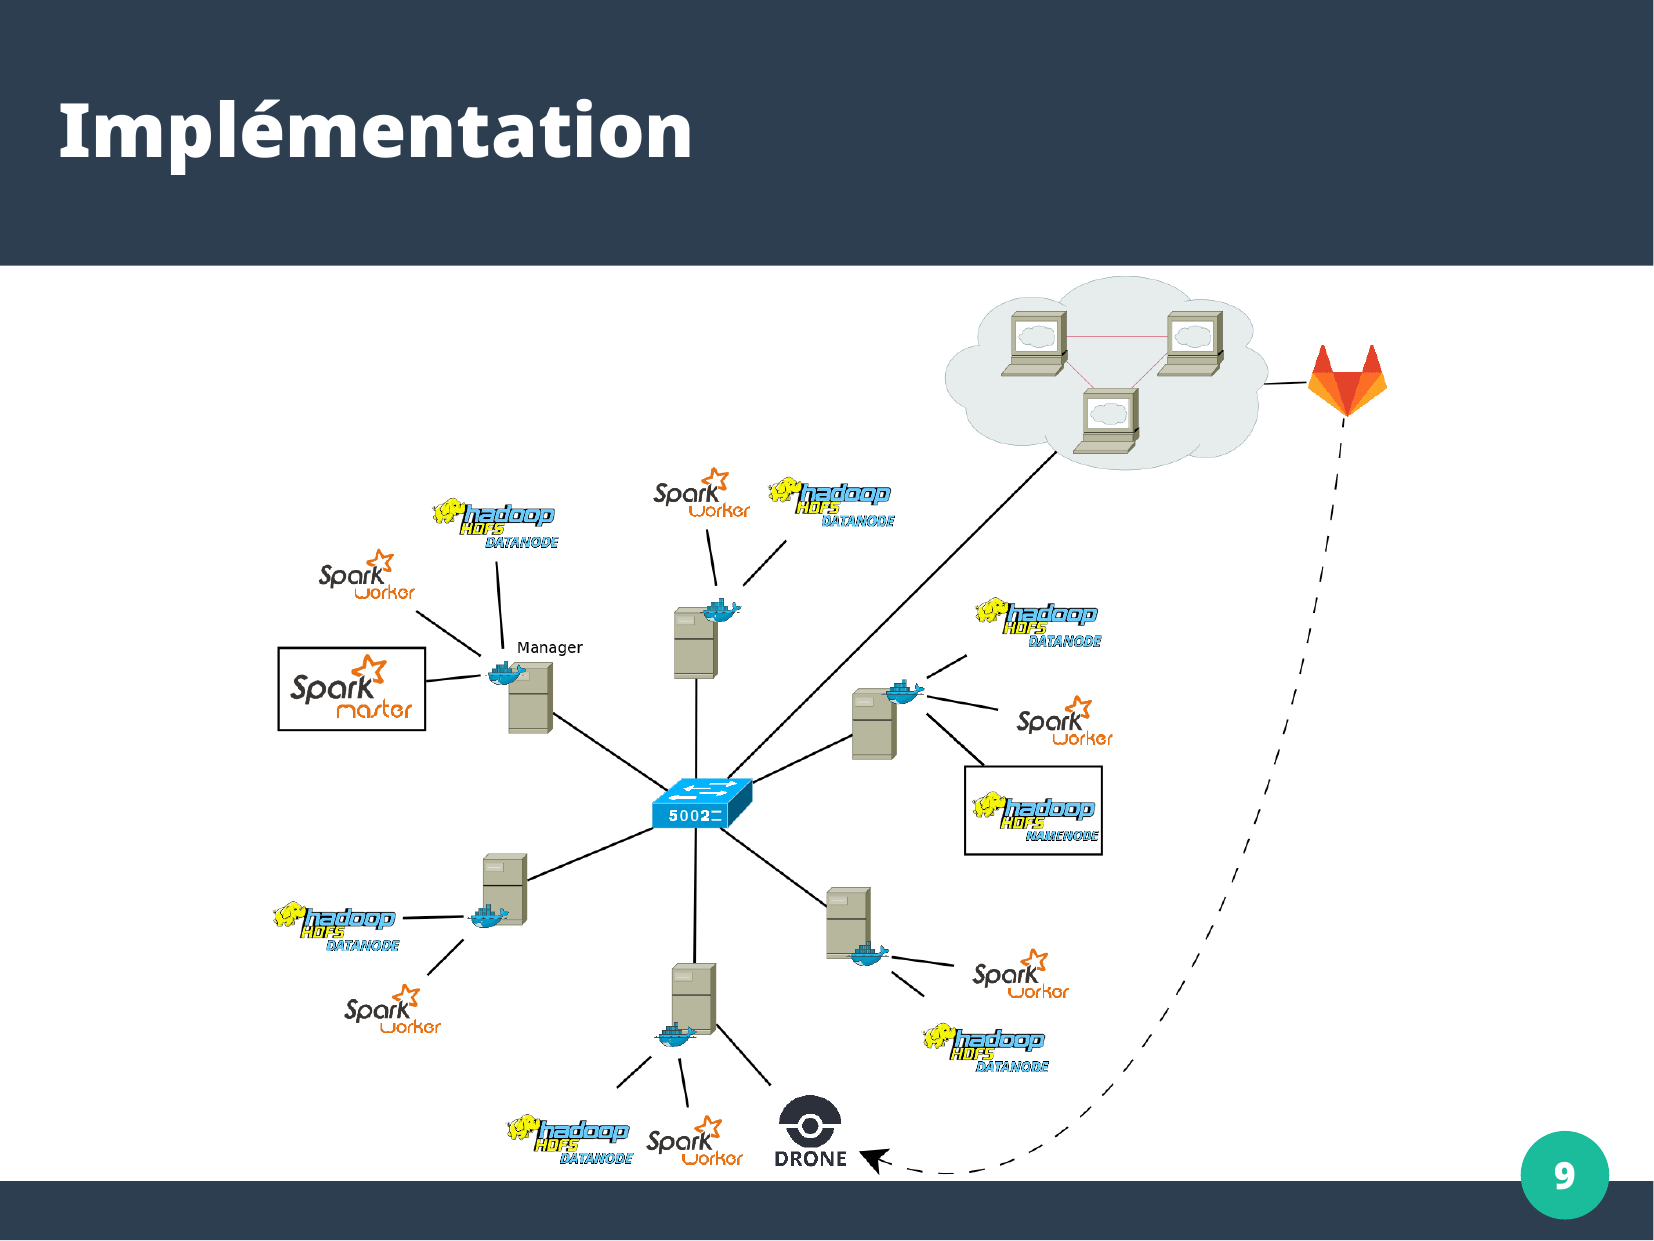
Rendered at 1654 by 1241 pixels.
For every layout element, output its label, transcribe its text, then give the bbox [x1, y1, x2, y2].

picture [265, 276, 1388, 1177]
title Implémentation [59, 49, 1595, 207]
